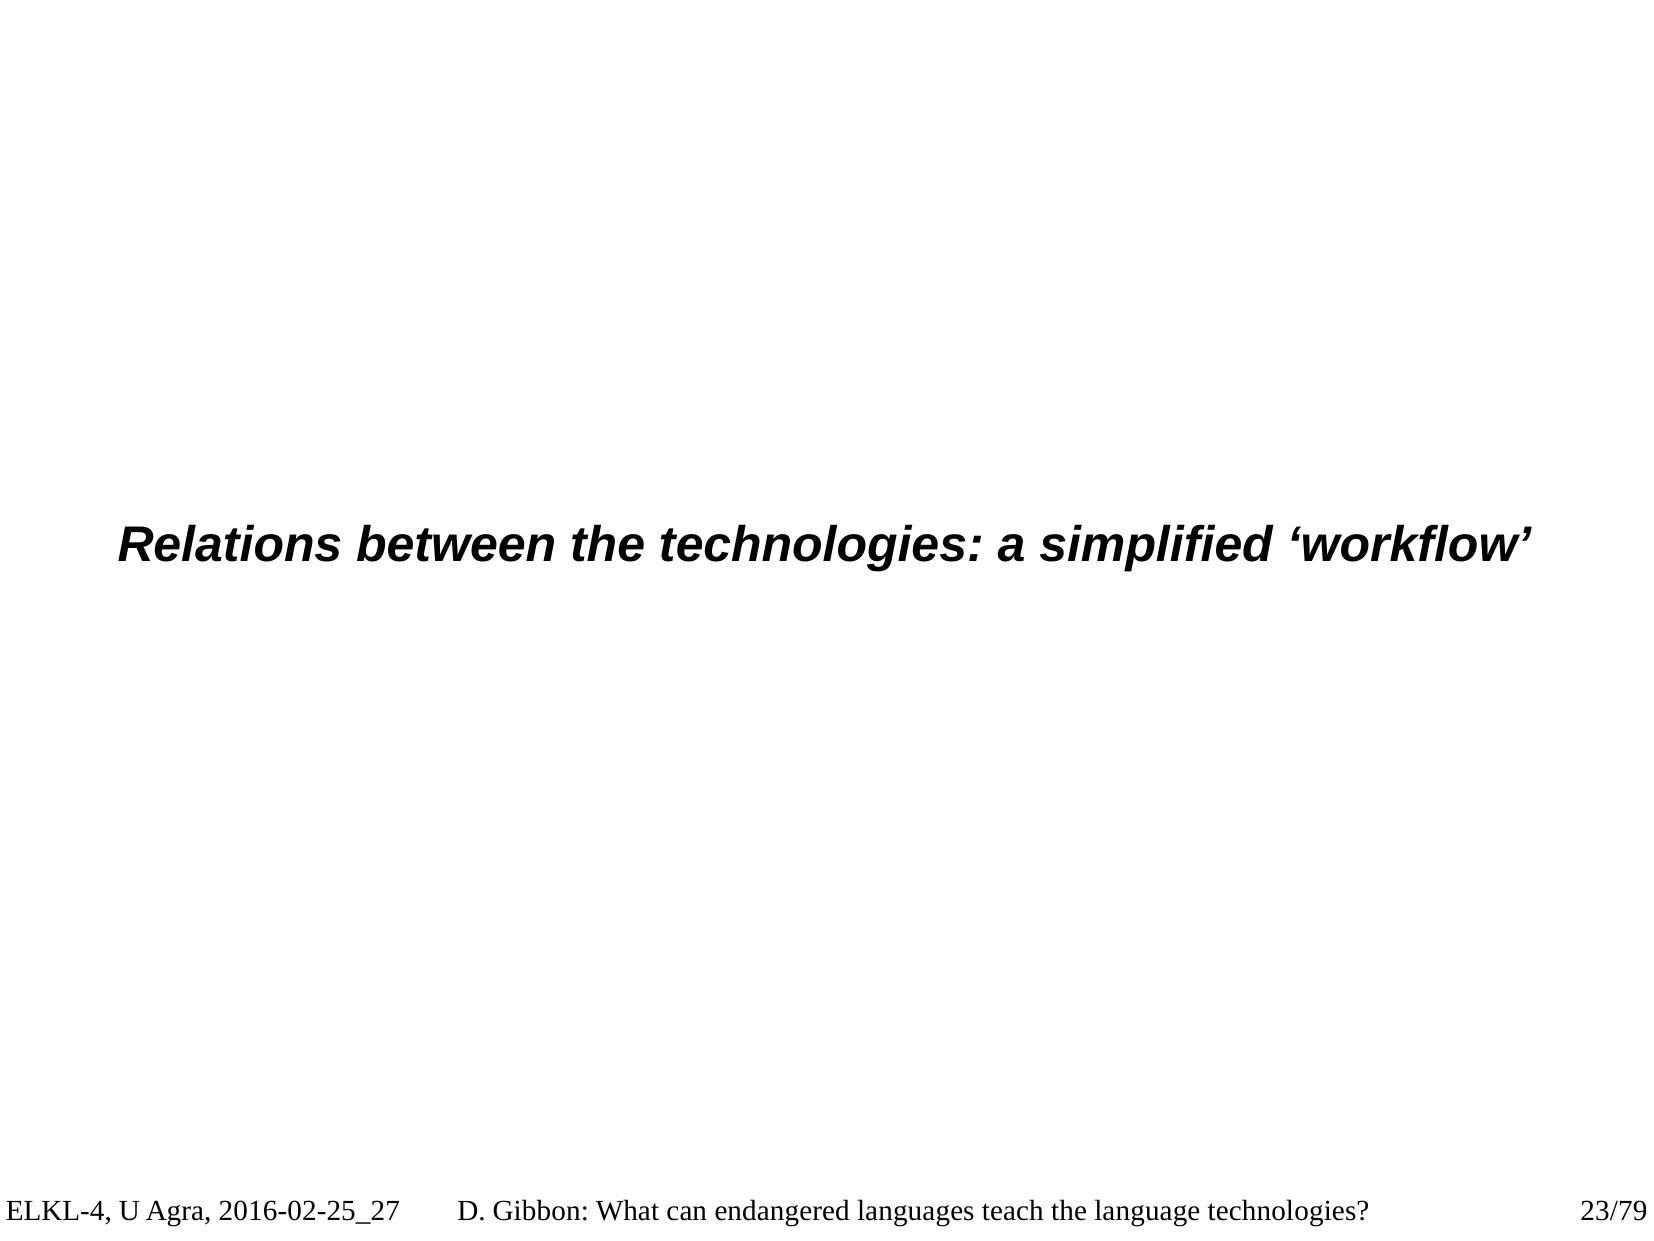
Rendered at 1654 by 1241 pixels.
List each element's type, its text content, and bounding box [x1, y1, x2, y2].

title Relations between the technologies: a simplified ‘workflow’ [0, 492, 1654, 596]
